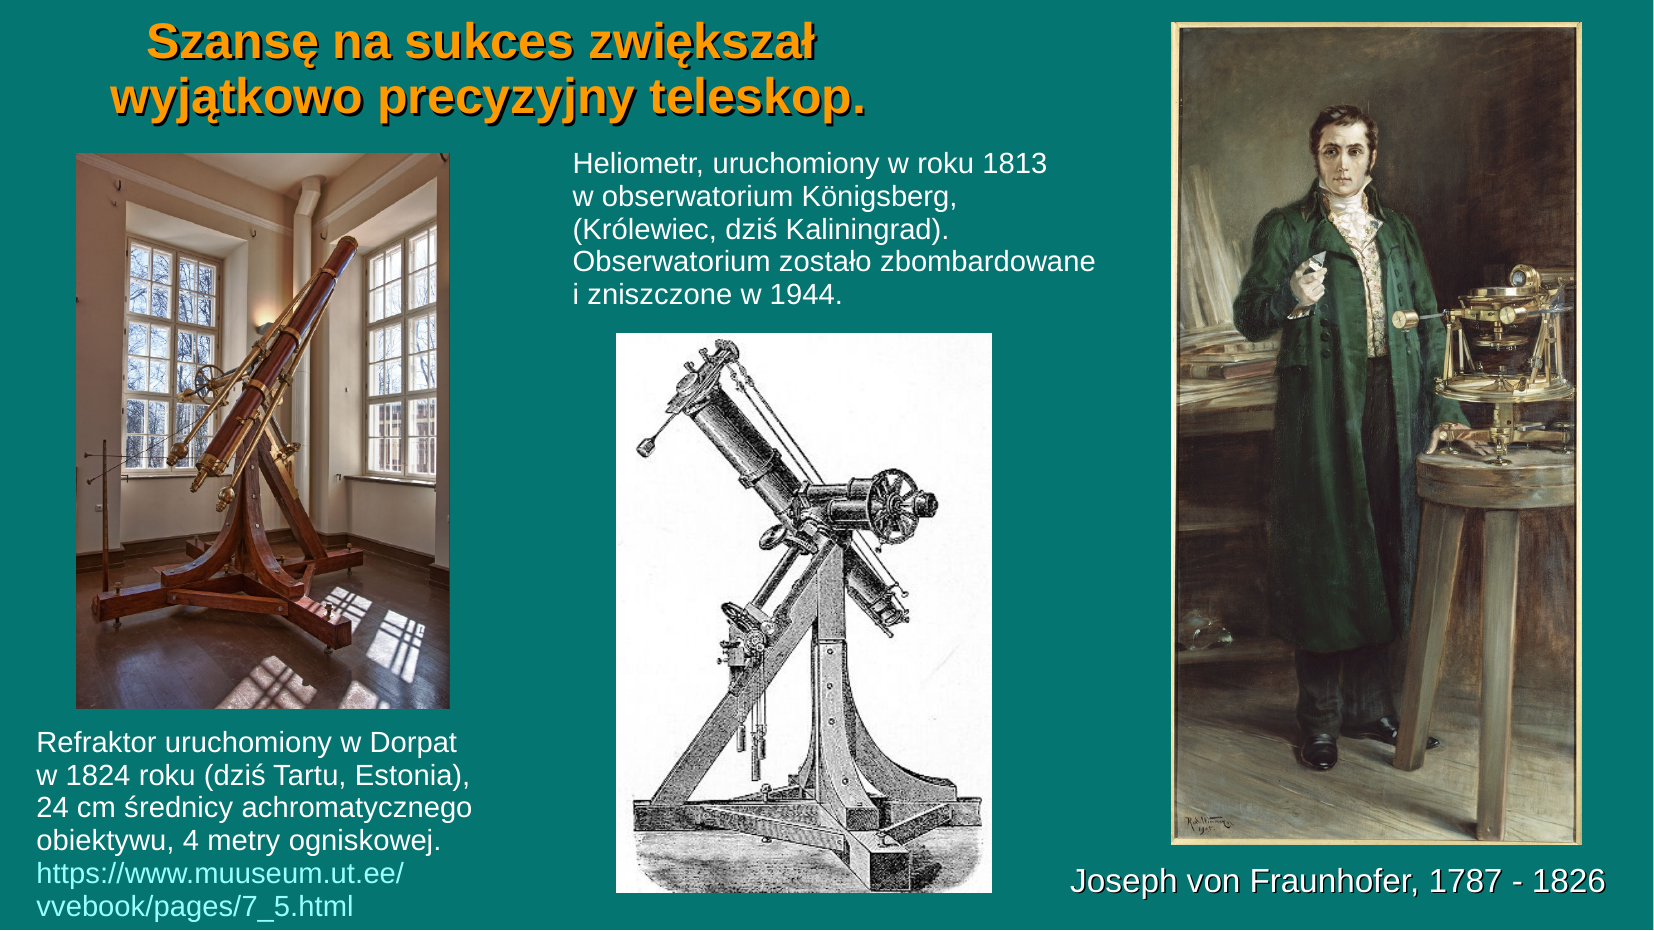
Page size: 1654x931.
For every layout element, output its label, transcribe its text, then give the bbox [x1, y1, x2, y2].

picture [616, 352, 992, 894]
title [62, 37, 1171, 193]
text_box Refraktor uruchomiony w Dorpat w 1824 roku (dziś Tartu, Estonia), 24 cm średnicy achromatycznego obiektywu, 4 metry ogniskowej. https://www.muuseum.ut.ee/vvebook/pages/7_5.html [21, 718, 527, 931]
picture [1171, 22, 1582, 845]
subtitle Szansę na sukces zwiększał wyjątkowo precyzyjny teleskop. [10, 12, 967, 125]
picture [75, 153, 450, 709]
text_box Heliometr, uruchomiony w roku 1813 w obserwatorium Königsberg, (Królewiec, dziś Kaliningrad). Obserwatorium zostało zbombardowane i zniszczone w 1944. [558, 139, 1125, 352]
text_box Joseph von Fraunhofer, 1787 - 1826 [1055, 854, 1632, 912]
